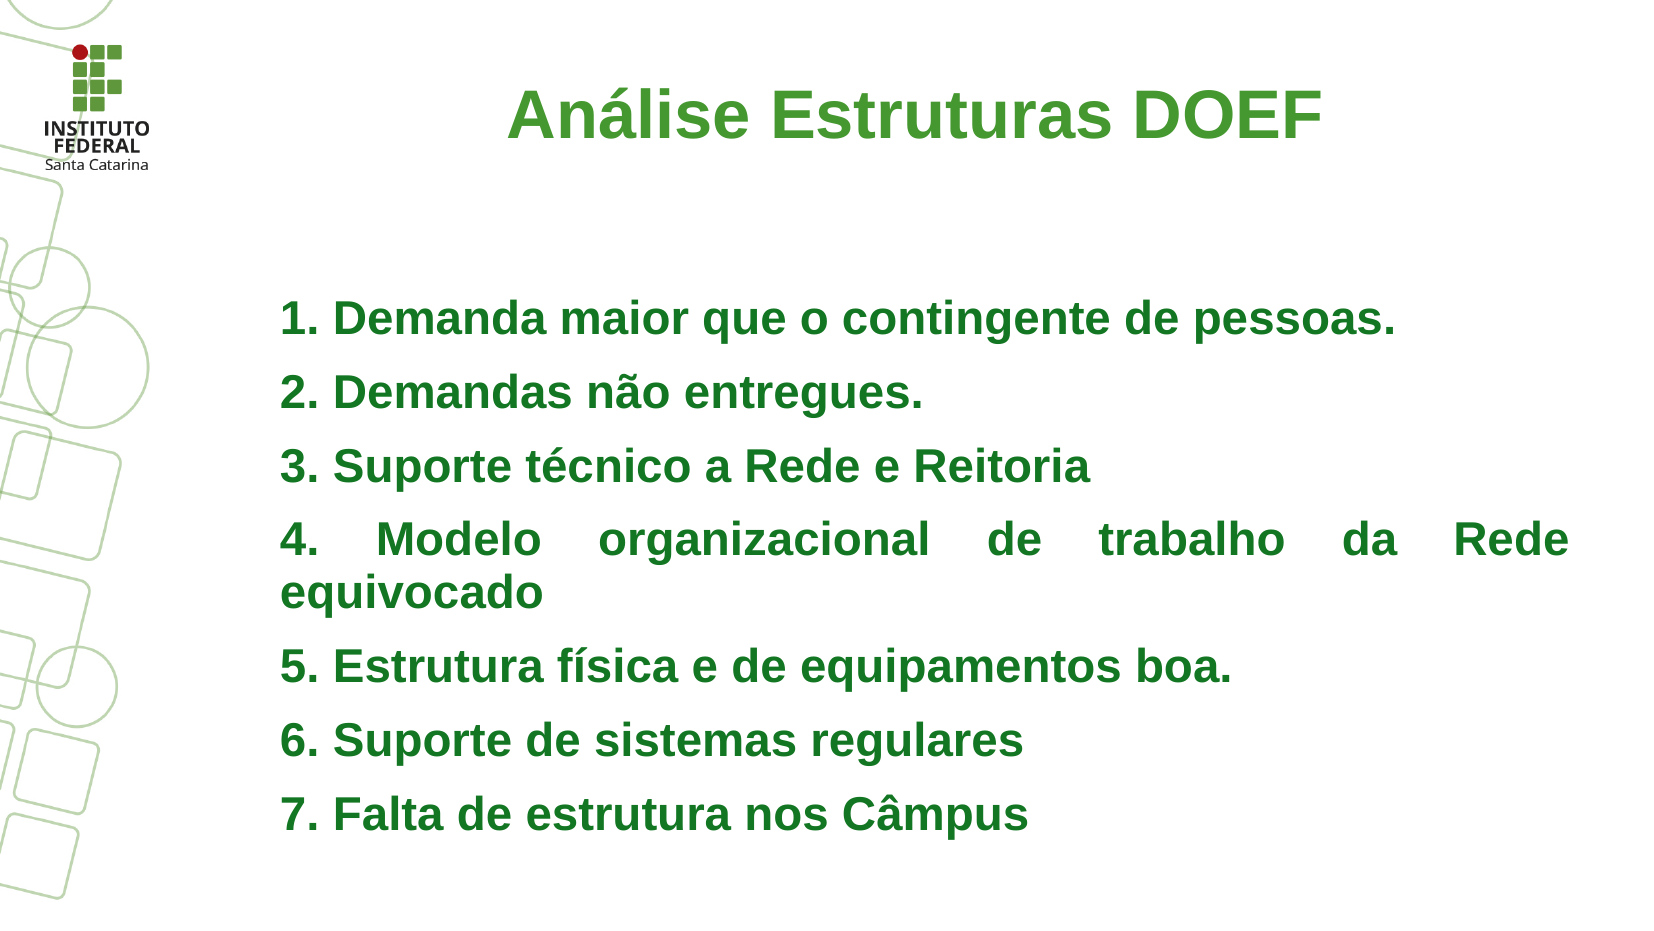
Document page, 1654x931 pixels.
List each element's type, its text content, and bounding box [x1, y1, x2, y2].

title Análise Estruturas DOEF [259, 37, 1571, 193]
list 1. Demanda maior que o contingente de pessoas. 2. Demandas não entregues. 3. Suporte técnico a Rede e Reitoria 4. Modelo organizacional de trabalho da Rede equivocado 5. Estrutura física e de equipamentos boa. 6. Suporte de sistemas regulares 7. Falta de estrutura nos Câmpus [212, 217, 1571, 848]
picture [0, 0, 1317, 931]
